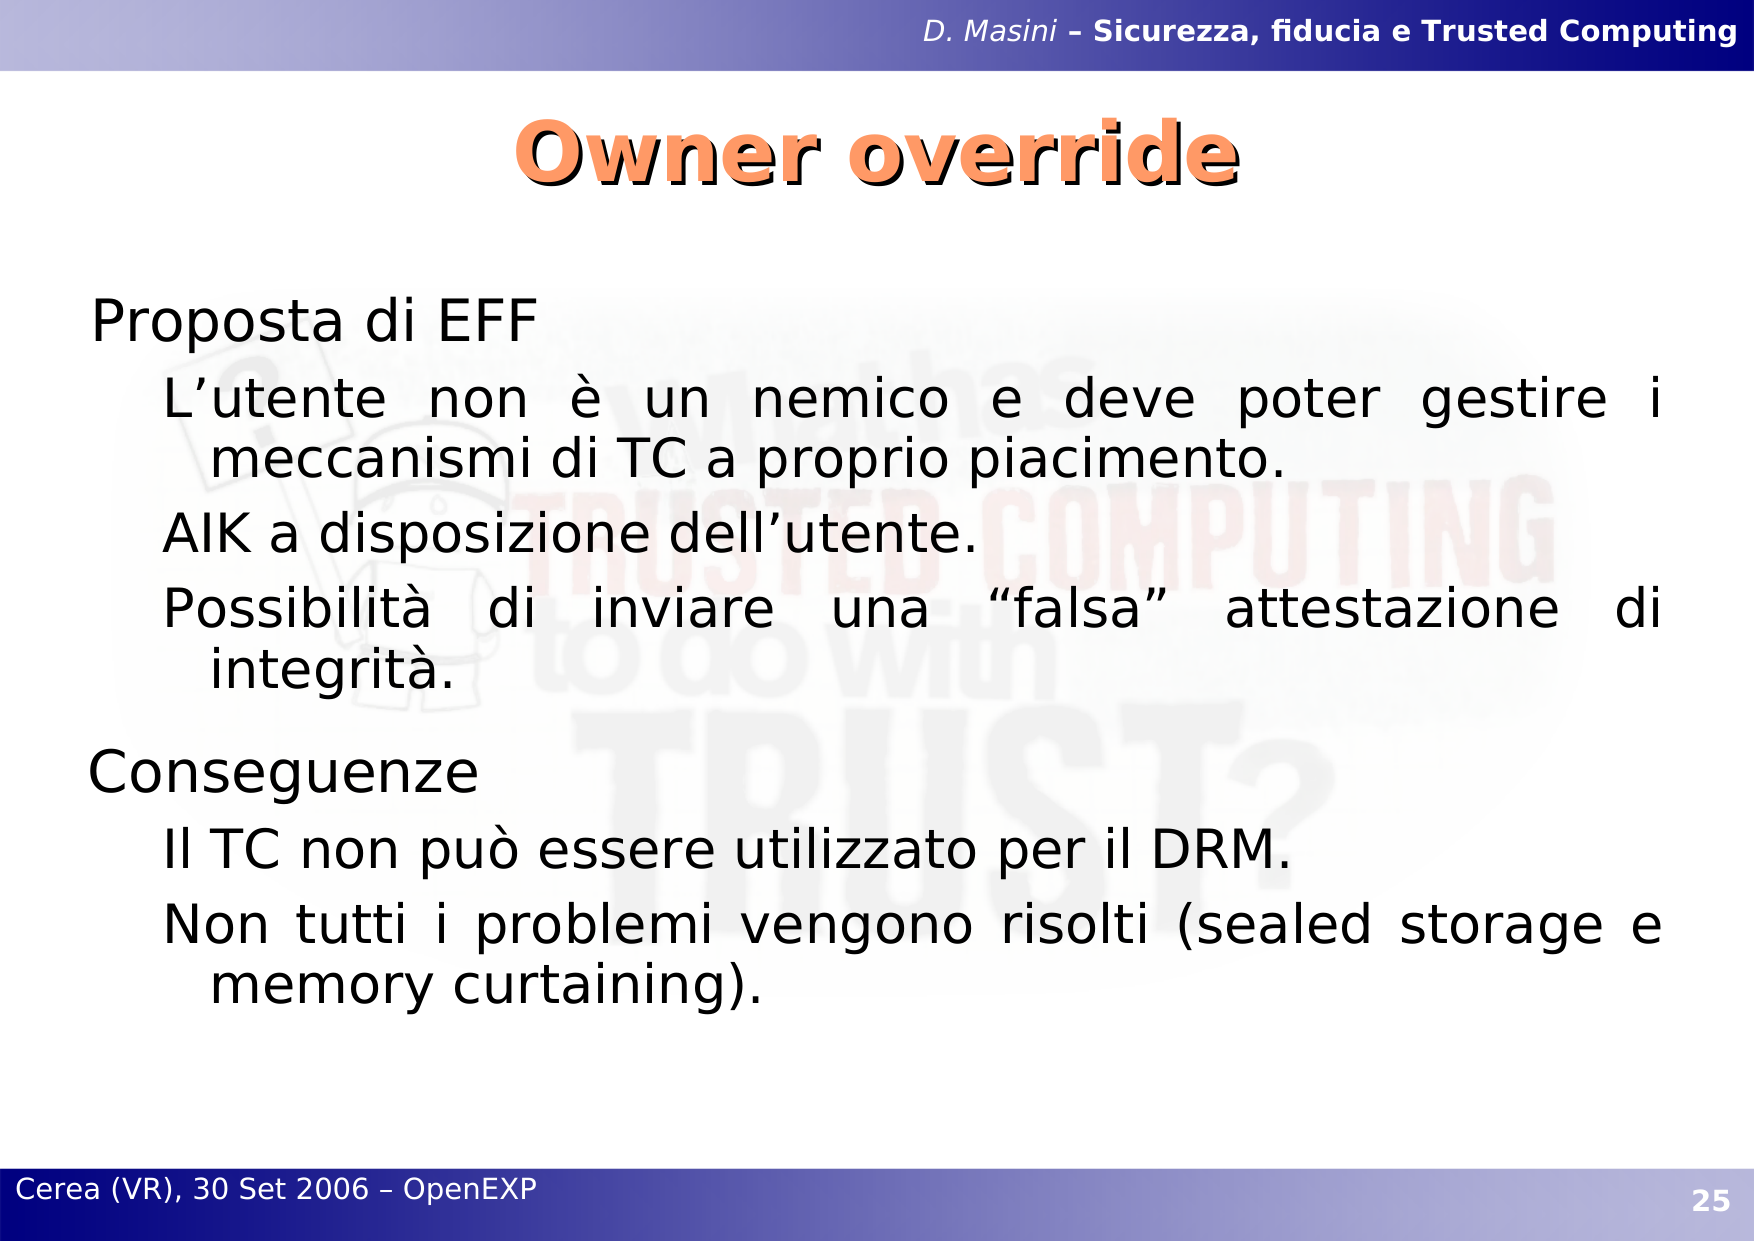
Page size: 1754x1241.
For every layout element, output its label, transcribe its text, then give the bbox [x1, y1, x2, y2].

picture [0, 0, 1754, 1241]
text_box D. Masini – Sicurezza, fiducia e Trusted Computing [602, 7, 1754, 63]
title Owner override [87, 49, 1667, 257]
text_box Cerea (VR), 30 Set 2006 – OpenEXP [0, 1175, 1314, 1234]
list Proposta di EFF L’utente non è un nemico e deve poter gestire i meccanismi di TC a proprio piacimento. AIK a disposizione dell’utente. Possibilità di inviare una “falsa” attestazione di integrità. Conseguenze Il TC non può essere utilizzato per il DRM. Non tutti i problemi vengono risolti (sealed storage e memory curtaining). [87, 289, 1667, 1108]
text_box <numero> [1641, 1185, 1732, 1223]
